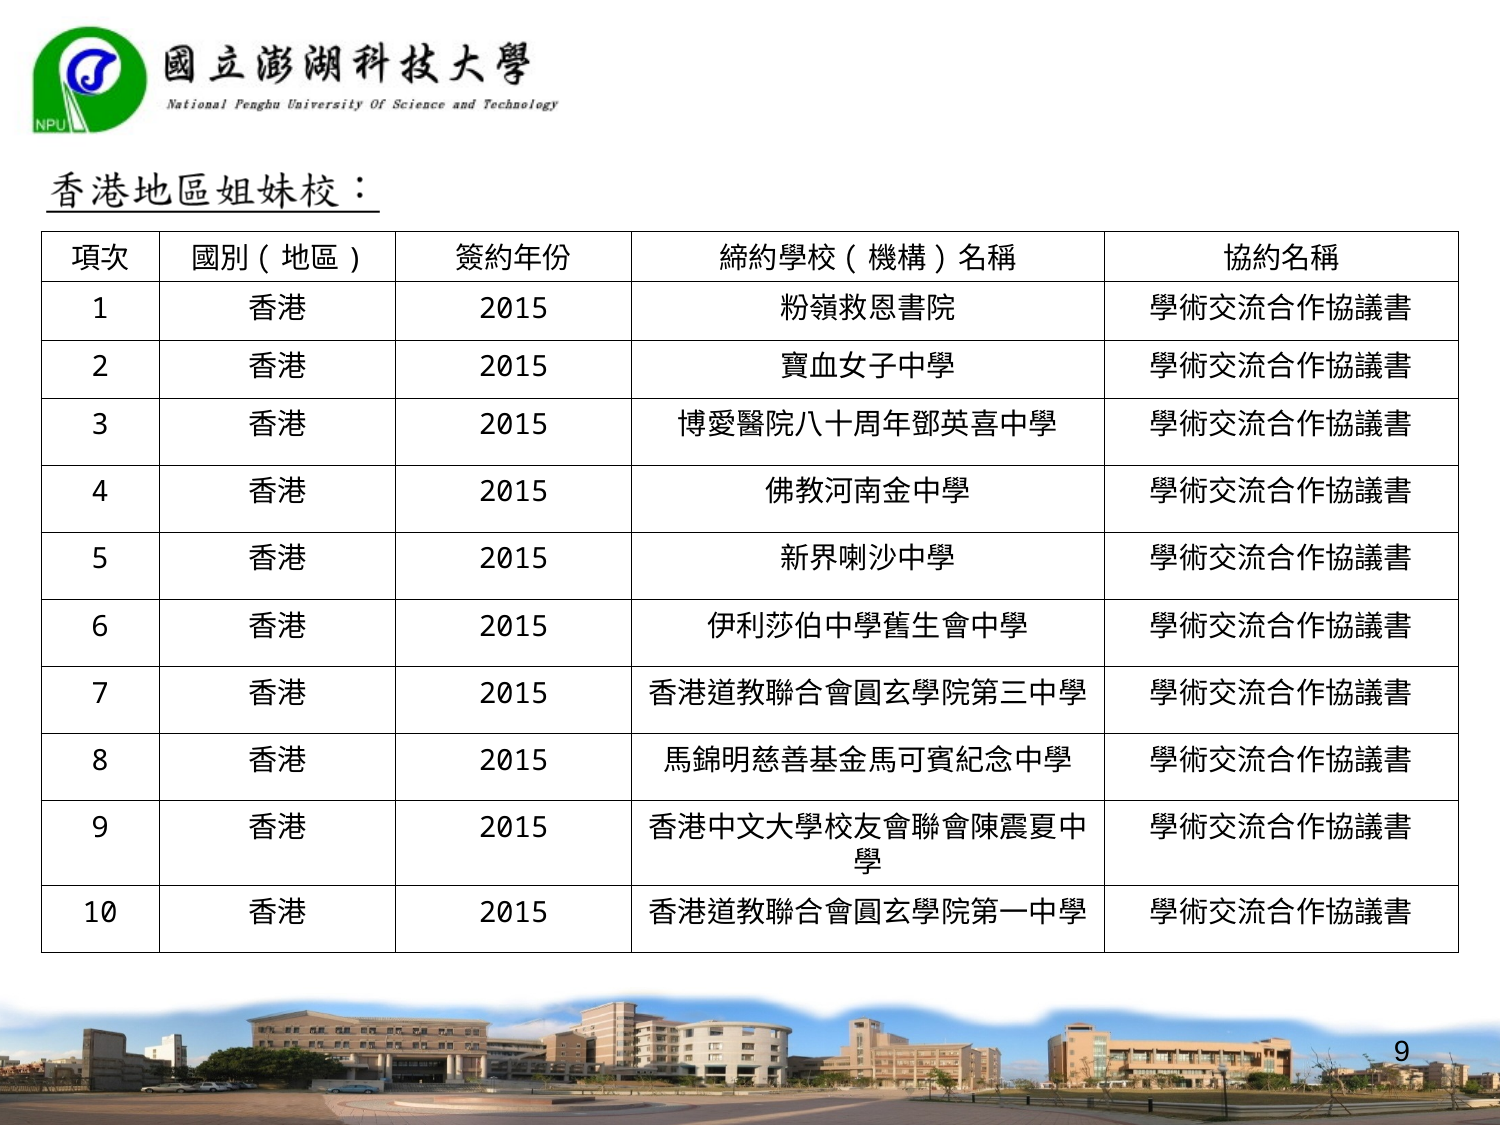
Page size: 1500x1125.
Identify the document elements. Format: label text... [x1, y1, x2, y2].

table_cell 香港 [160, 667, 395, 733]
table_cell 7 [42, 667, 159, 733]
table_cell 香港 [160, 399, 395, 465]
table_cell 學術交流合作協議書 [1105, 600, 1458, 666]
table_cell 學術交流合作協議書 [1105, 533, 1458, 599]
table_header 簽約年份 [396, 232, 631, 281]
table_cell 粉嶺救恩書院 [632, 282, 1104, 340]
table_cell 學術交流合作協議書 [1105, 399, 1458, 465]
table_cell 學術交流合作協議書 [1105, 282, 1458, 340]
table_cell 香港 [160, 734, 395, 800]
table_cell 新界喇沙中學 [632, 533, 1104, 599]
table_cell 學術交流合作協議書 [1105, 734, 1458, 800]
table_cell 學術交流合作協議書 [1105, 341, 1458, 398]
table_cell 2015 [396, 600, 631, 666]
table_cell 1 [42, 282, 159, 340]
table_cell 佛教河南金中學 [632, 466, 1104, 532]
table_cell 博愛醫院八十周年鄧英喜中學 [632, 399, 1104, 465]
table_cell 香港 [160, 341, 395, 398]
table_cell 學術交流合作協議書 [1105, 886, 1458, 952]
table_cell 2015 [396, 734, 631, 800]
table_header 協約名稱 [1105, 232, 1458, 281]
table_cell 香港 [160, 466, 395, 532]
table_cell 8 [42, 734, 159, 800]
table_cell 6 [42, 600, 159, 666]
table_cell 香港中文大學校友會聯會陳震夏中學 [632, 801, 1104, 885]
table_cell 2015 [396, 399, 631, 465]
table_cell 香港道教聯合會圓玄學院第一中學 [632, 886, 1104, 952]
table_header 締約學校(機構)名稱 [632, 232, 1104, 281]
table_cell 香港 [160, 801, 395, 885]
table_cell 2015 [396, 341, 631, 398]
table_cell 伊利莎伯中學舊生會中學 [632, 600, 1104, 666]
table_header 項次 [42, 232, 159, 281]
table_cell 2015 [396, 886, 631, 952]
table_cell 2 [42, 341, 159, 398]
table_cell 2015 [396, 466, 631, 532]
table_cell 3 [42, 399, 159, 465]
table_cell 4 [42, 466, 159, 532]
table_cell 9 [42, 801, 159, 885]
table_cell 2015 [396, 801, 631, 885]
table_cell 學術交流合作協議書 [1105, 667, 1458, 733]
picture [0, 0, 1500, 1125]
table_cell 香港 [160, 533, 395, 599]
table_cell 學術交流合作協議書 [1105, 466, 1458, 532]
table_cell 香港 [160, 282, 395, 340]
table_cell 香港 [160, 600, 395, 666]
table_cell 香港 [160, 886, 395, 952]
table_cell 馬錦明慈善基金馬可賓紀念中學 [632, 734, 1104, 800]
table_cell 10 [42, 886, 159, 952]
table_cell 5 [42, 533, 159, 599]
table_cell 學術交流合作協議書 [1105, 801, 1458, 885]
text_box <編號> [1074, 1024, 1426, 1103]
table_cell 香港道教聯合會圓玄學院第三中學 [632, 667, 1104, 733]
table_header 國別(地區) [160, 232, 395, 281]
table_cell 2015 [396, 533, 631, 599]
table_cell 寶血女子中學 [632, 341, 1104, 398]
table_cell 2015 [396, 667, 631, 733]
table_cell 2015 [396, 282, 631, 340]
